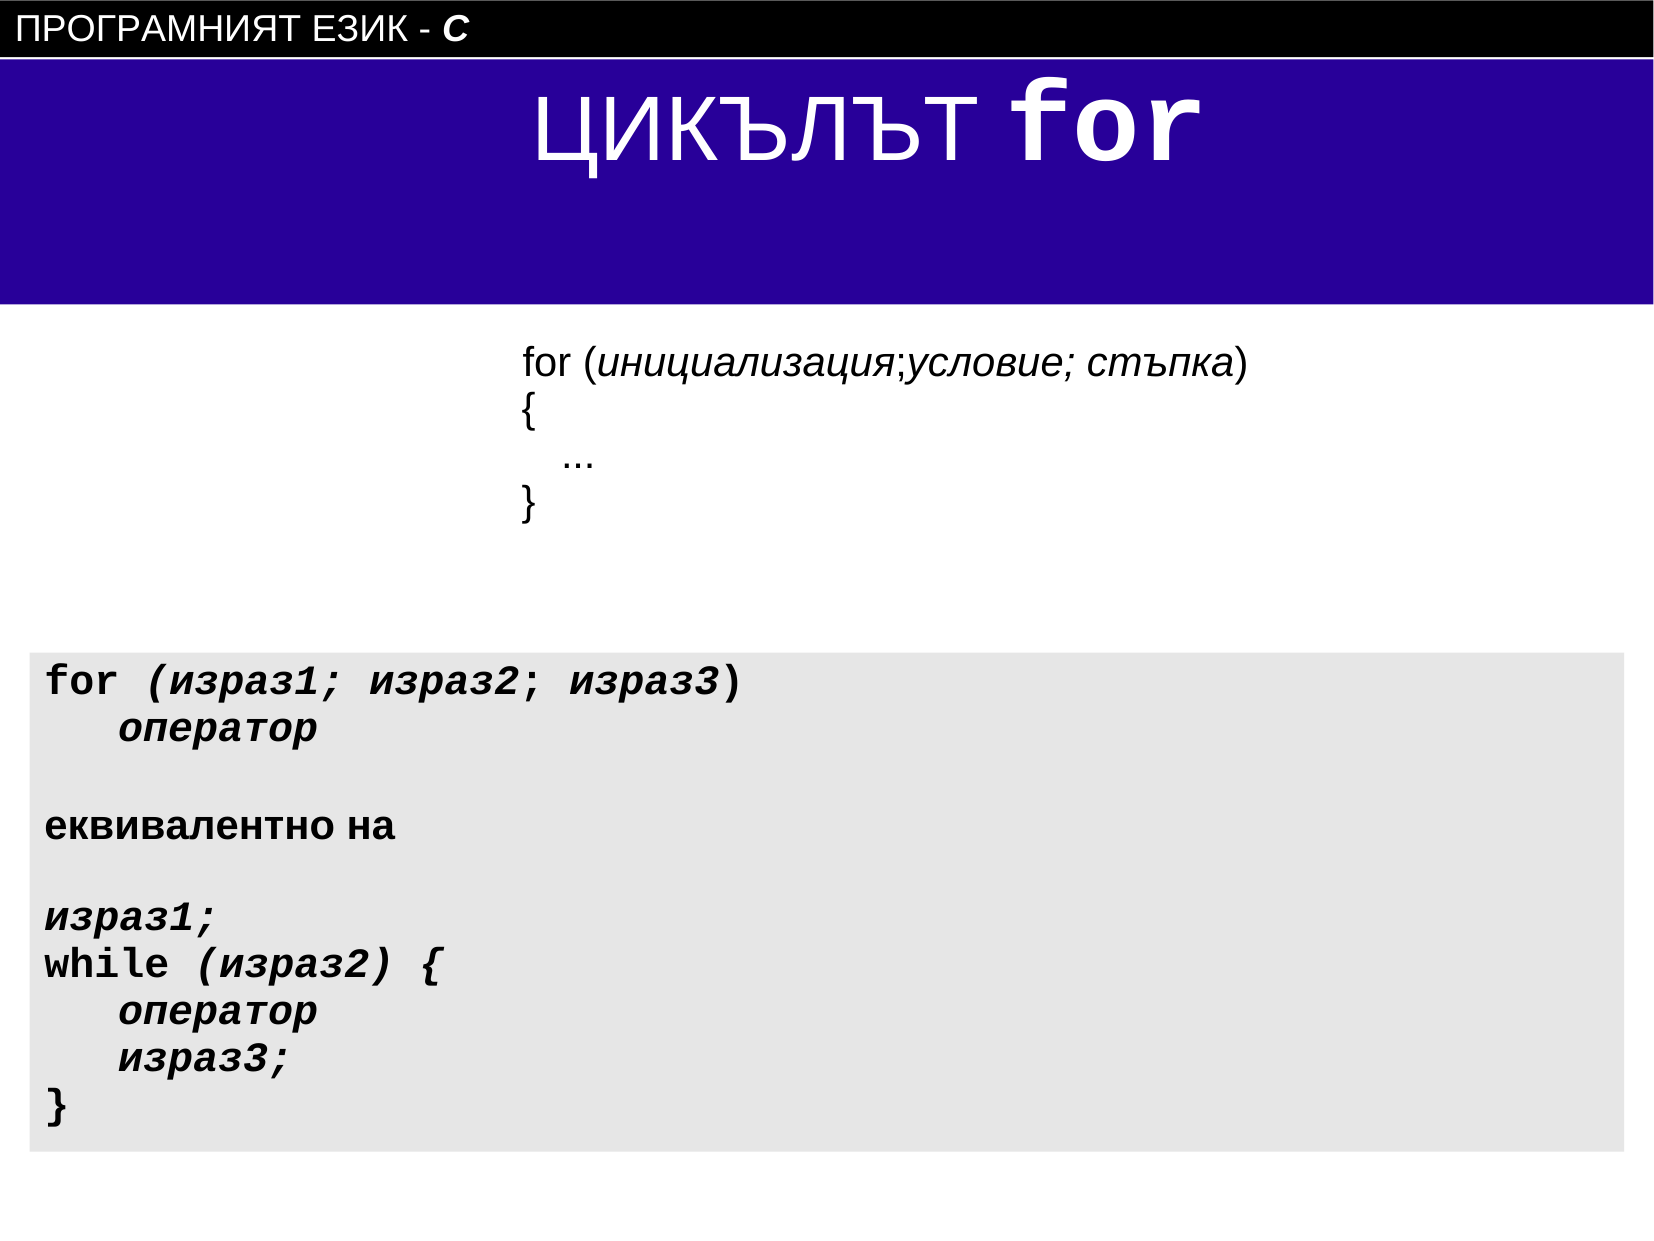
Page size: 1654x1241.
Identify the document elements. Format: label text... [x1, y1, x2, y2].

text_box for (израз1; израз2; израз3) оператор еквивалентно на израз1; while (израз2) { оператор израз3; } [29, 652, 1625, 1152]
text_box ПРОГРАМНИЯT ЕЗИК - С [0, 0, 1654, 58]
text_box ЦИКЪЛЪТ for [0, 59, 1654, 305]
text_box for (инициализация;условие; стъпка) { ... } [472, 330, 1270, 532]
